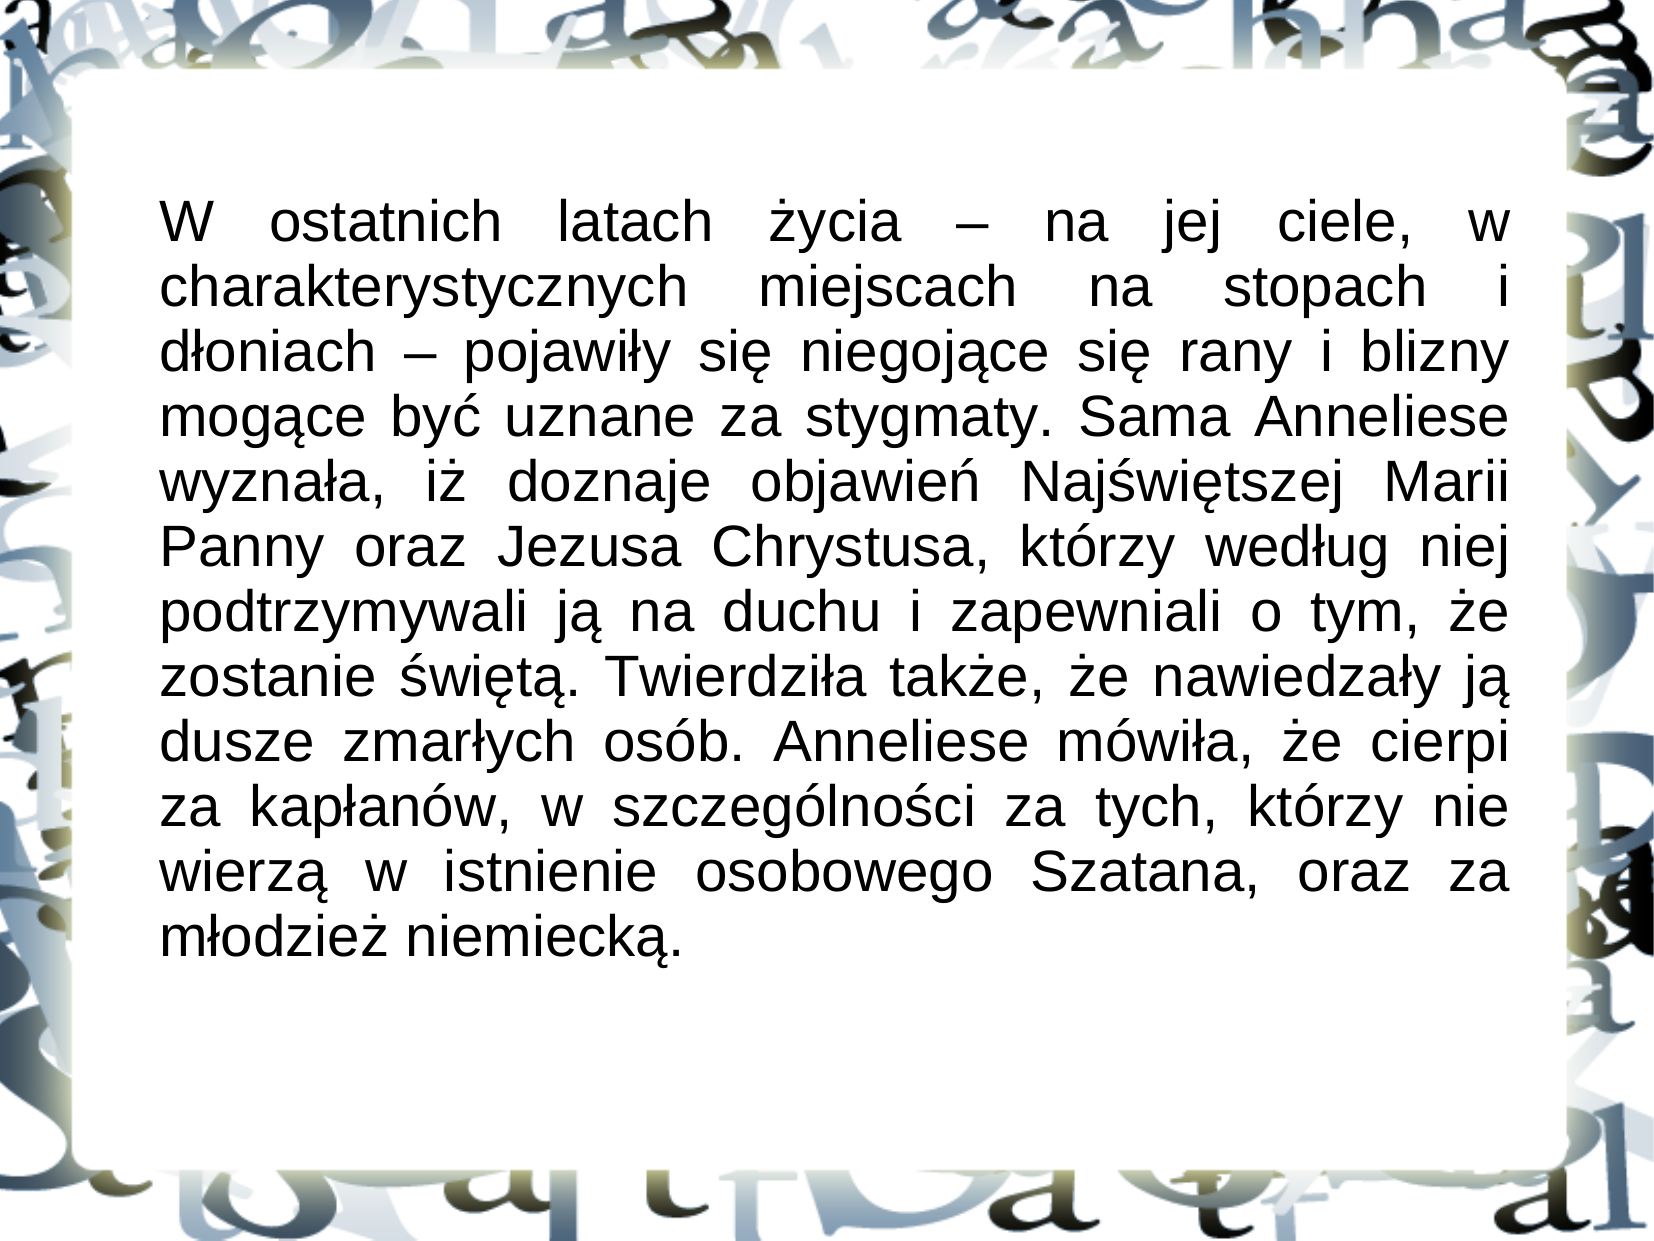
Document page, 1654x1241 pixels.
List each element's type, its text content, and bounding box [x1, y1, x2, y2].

list W ostatnich latach życia – na jej ciele, w charakterystycznych miejscach na stopach i dłoniach – pojawiły się niegojące się rany i blizny mogące być uznane za stygmaty. Sama Anneliese wyznała, iż doznaje objawień Najświętszej Marii Panny oraz Jezusa Chrystusa, którzy według niej podtrzymywali ją na duchu i zapewniali o tym, że zostanie świętą. Twierdziła także, że nawiedzały ją dusze zmarłych osób. Anneliese mówiła, że cierpi za kapłanów, w szczególności za tych, którzy nie wierzą w istnienie osobowego Szatana, oraz za młodzież niemiecką. [88, 188, 1512, 1008]
picture [0, 0, 1654, 1241]
